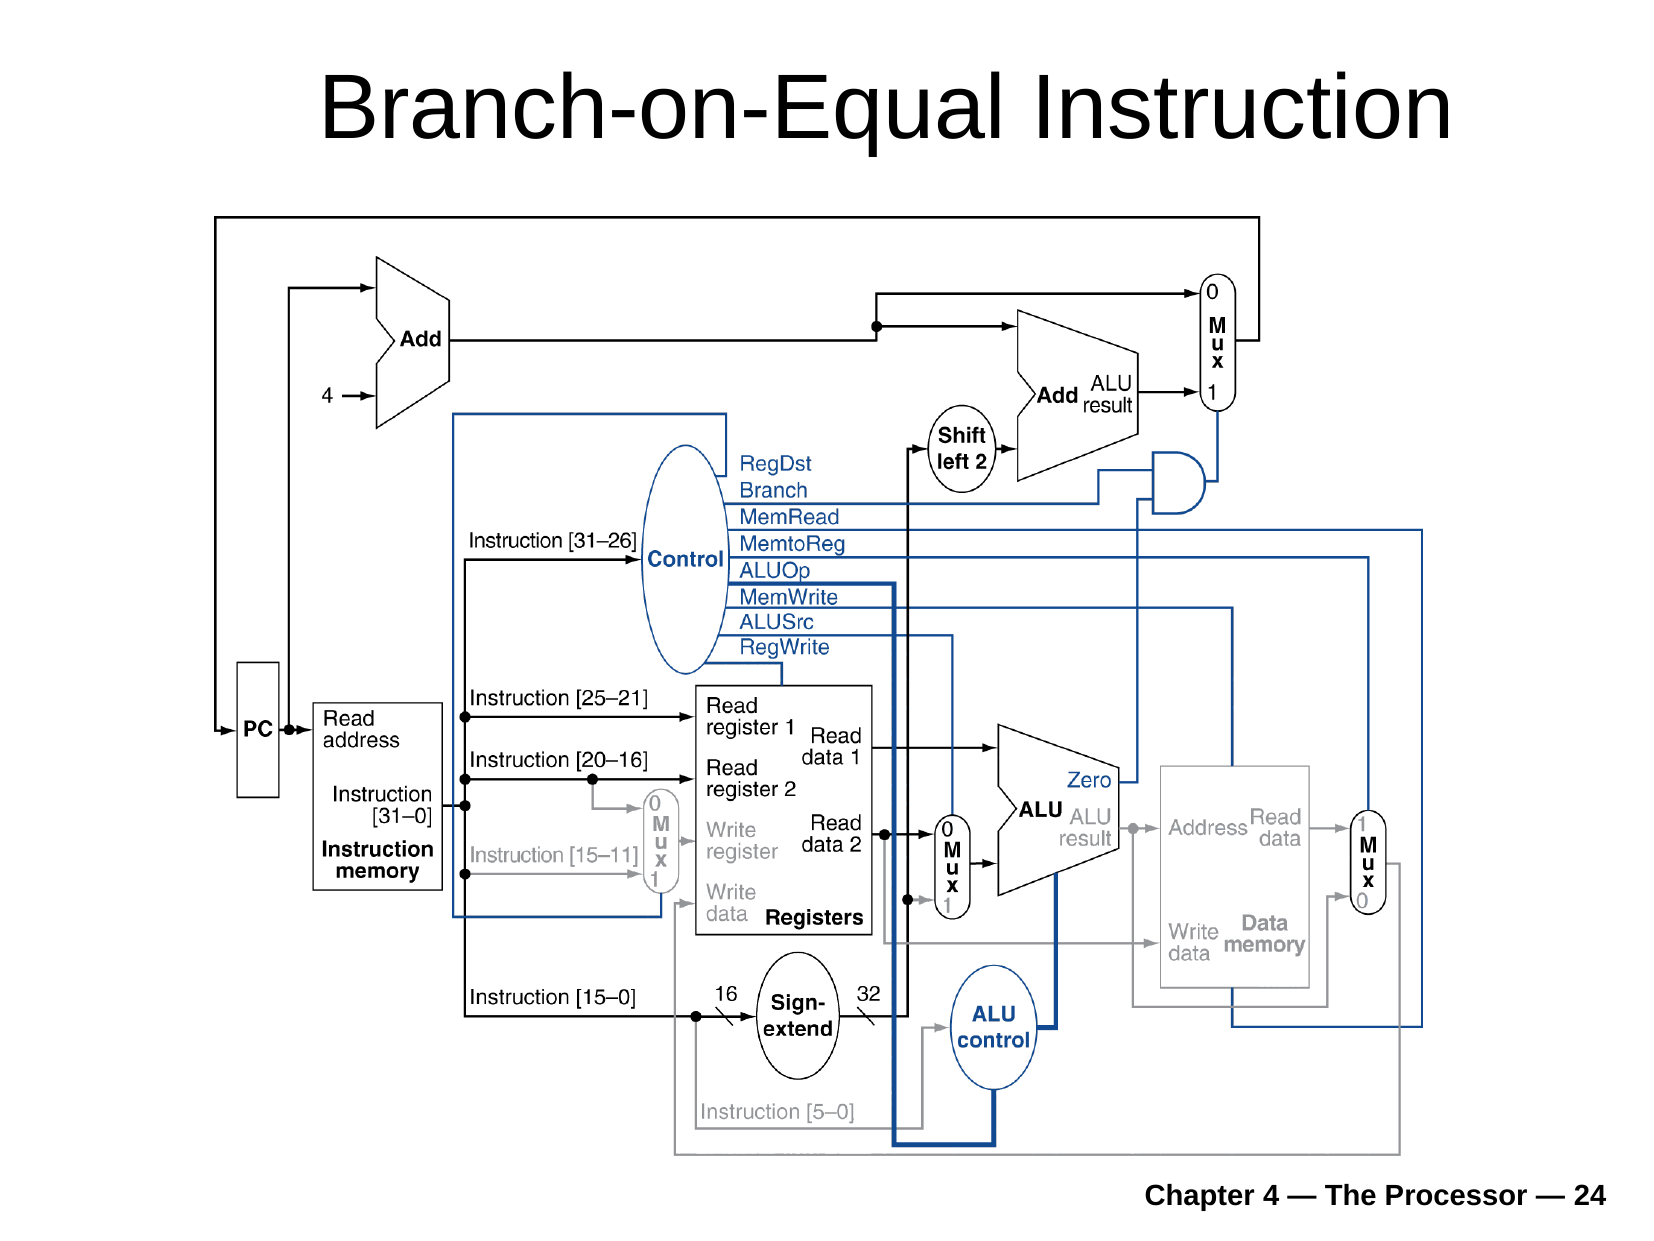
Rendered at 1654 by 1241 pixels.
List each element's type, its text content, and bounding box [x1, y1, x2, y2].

title Branch-on-Equal Instruction [123, 26, 1618, 165]
picture [214, 216, 1423, 1156]
text_box Chapter 4 — The Processor — <number> [305, 1153, 1622, 1219]
